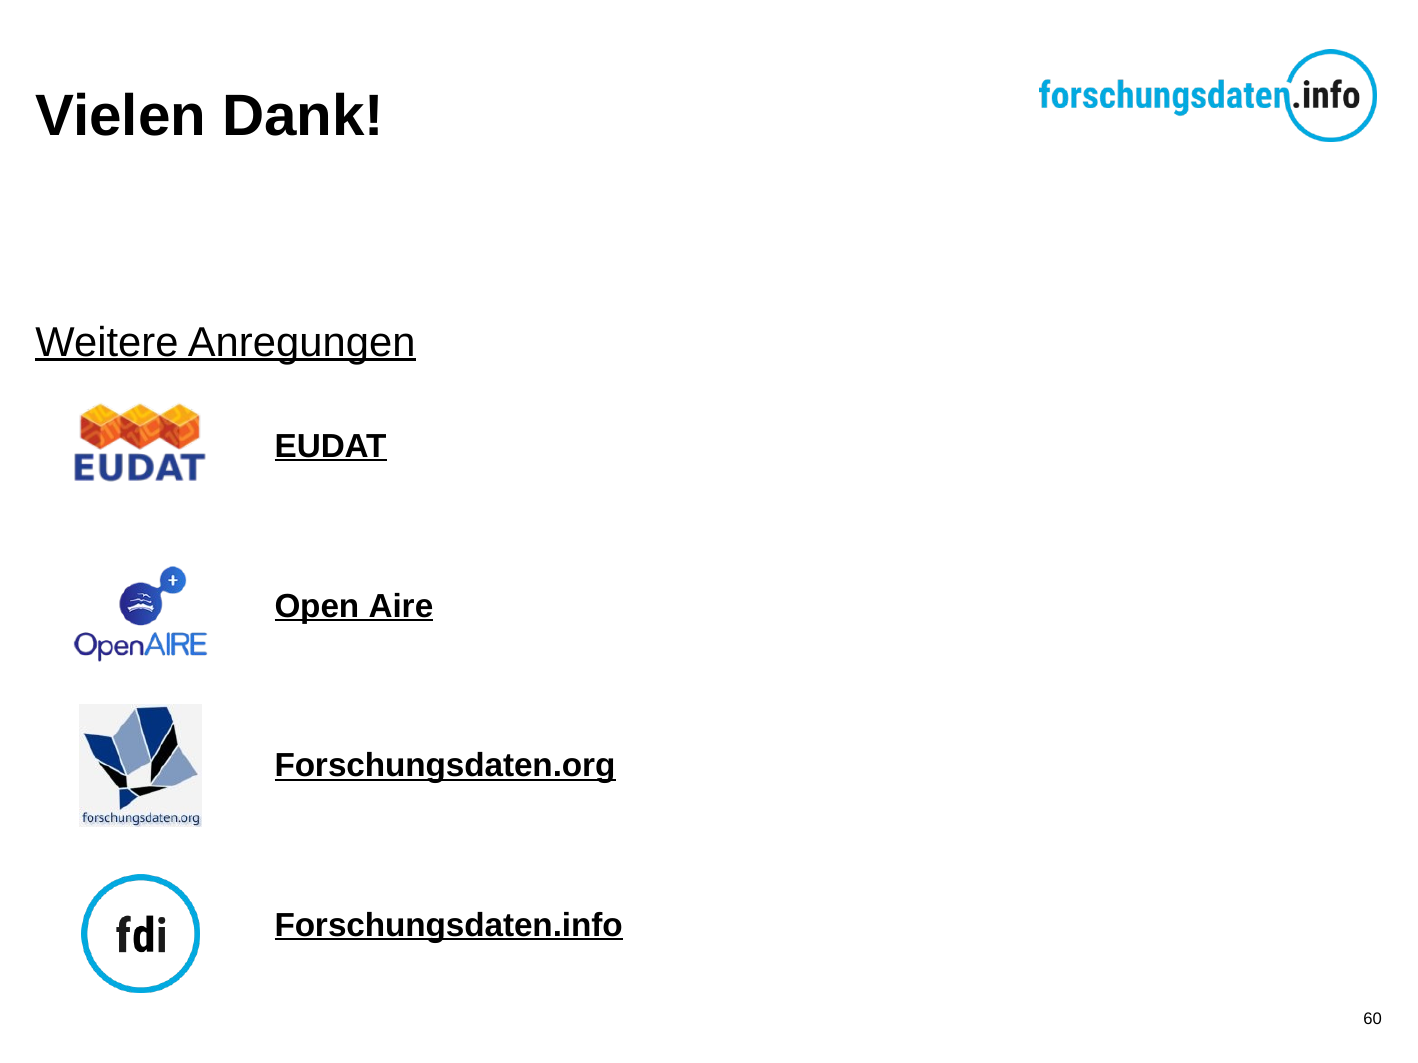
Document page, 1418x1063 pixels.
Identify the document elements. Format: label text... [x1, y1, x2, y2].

picture [88, 881, 194, 987]
picture [1342, 107, 1377, 142]
slide_number <Nummer> [1015, 1003, 1382, 1028]
picture [1339, 49, 1377, 85]
picture [81, 944, 130, 993]
picture [81, 874, 131, 924]
picture [1039, 49, 1372, 142]
title Vielen Dank! [35, 76, 1052, 254]
picture [1058, 93, 1062, 103]
picture [151, 874, 200, 921]
picture [154, 947, 200, 993]
picture [79, 704, 202, 827]
list Weitere Anregungen EUDAT Open Aire Forschungsdaten.org Forschungsdaten.info [35, 289, 1382, 934]
picture [73, 566, 208, 662]
picture [73, 401, 207, 483]
